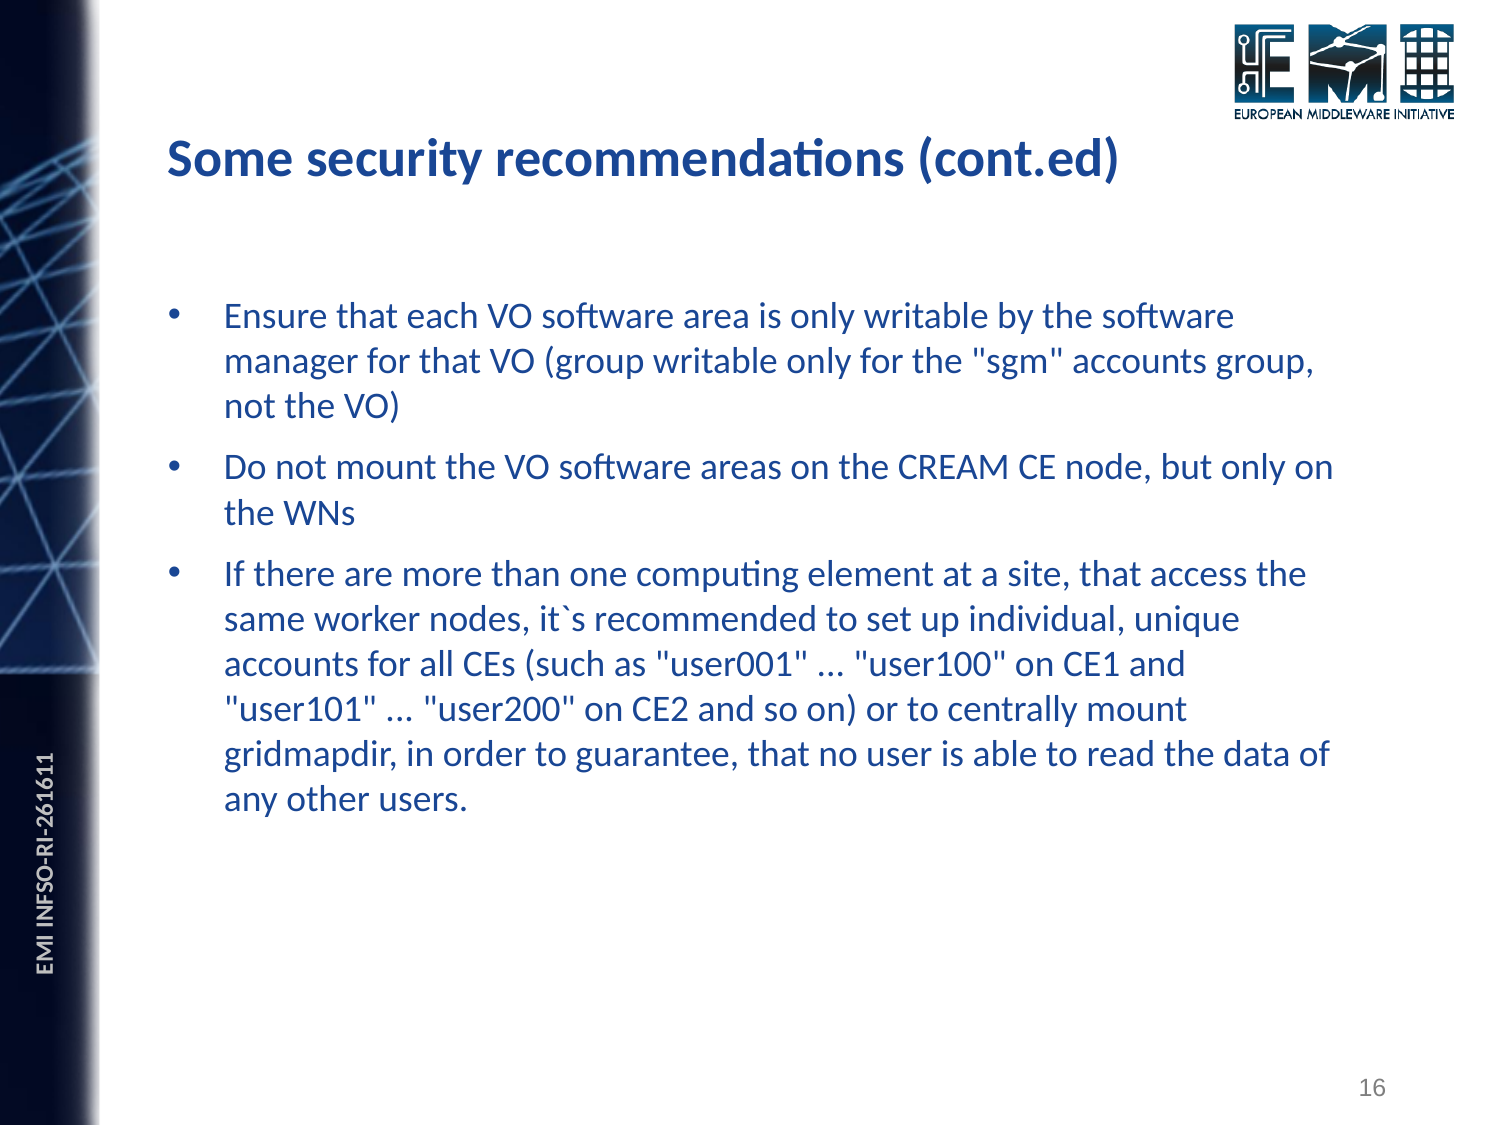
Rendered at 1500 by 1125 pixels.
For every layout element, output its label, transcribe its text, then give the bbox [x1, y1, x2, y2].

text_box Some security recommendations (cont.ed) [153, 115, 1388, 261]
list Ensure that each VO software area is only writable by the software manager for that VO (group writable only for the "sgm" accounts group, not the VO) Do not mount the VO software areas on the CREAM CE node, but only on the WNs If there are more than one computing element at a site, that access the same worker nodes, it`s recommended to set up individual, unique accounts for all CEs (such as "user001" ... "user100" on CE1 and "user101" ... "user200" on CE2 and so on) or to centrally mount gridmapdir, in order to guarantee, that no user is able to read the data of any other users. [153, 221, 1381, 1053]
text_box <number> [1343, 1063, 1426, 1123]
picture [0, 0, 111, 1125]
picture [1185, 8, 1500, 140]
